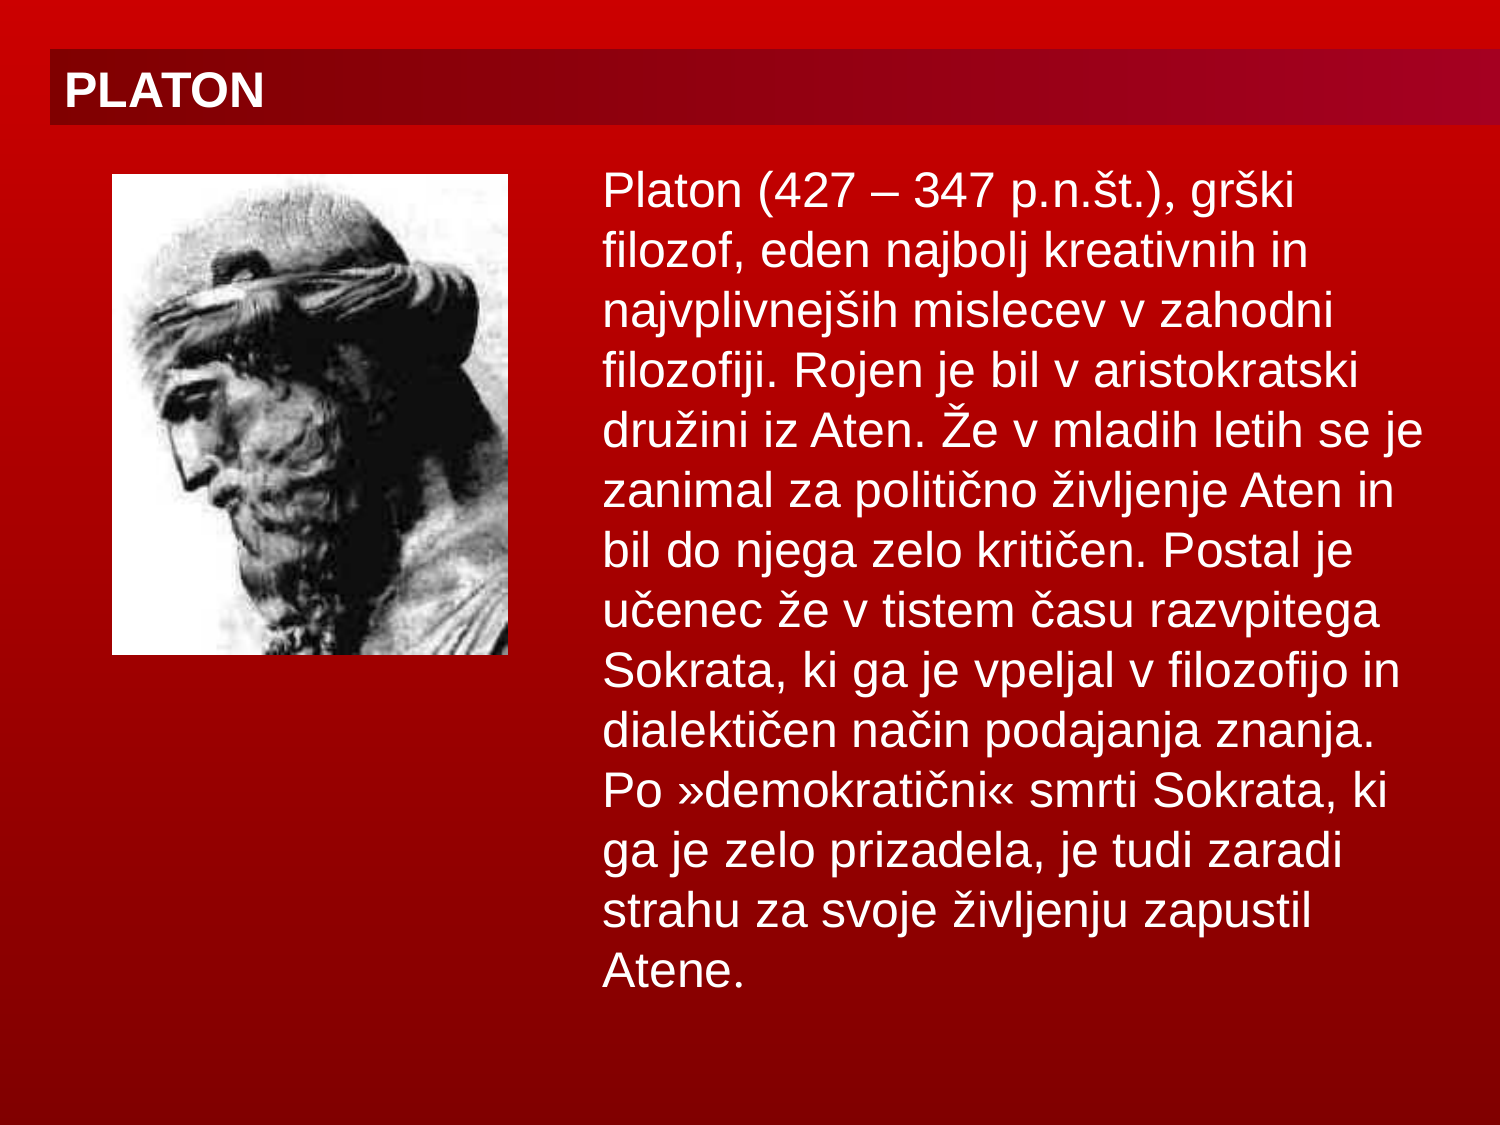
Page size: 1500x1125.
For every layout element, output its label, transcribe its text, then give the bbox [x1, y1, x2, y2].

text_box Platon (427 – 347 p.n.št.), grški filozof, eden najbolj kreativnih in najvplivnejših mislecev v zahodni filozofiji. Rojen je bil v aristokratski družini iz Aten. Že v mladih letih se je zanimal za politično življenje Aten in bil do njega zelo kritičen. Postal je učenec že v tistem času razvpitega Sokrata, ki ga je vpeljal v filozofijo in dialektičen način podajanja znanja. Po »demokratični« smrti Sokrata, ki ga je zelo prizadela, je tudi zaradi strahu za svoje življenju zapustil Atene. [587, 149, 1463, 1005]
picture [112, 174, 508, 655]
text_box PLATON [50, 49, 1500, 125]
